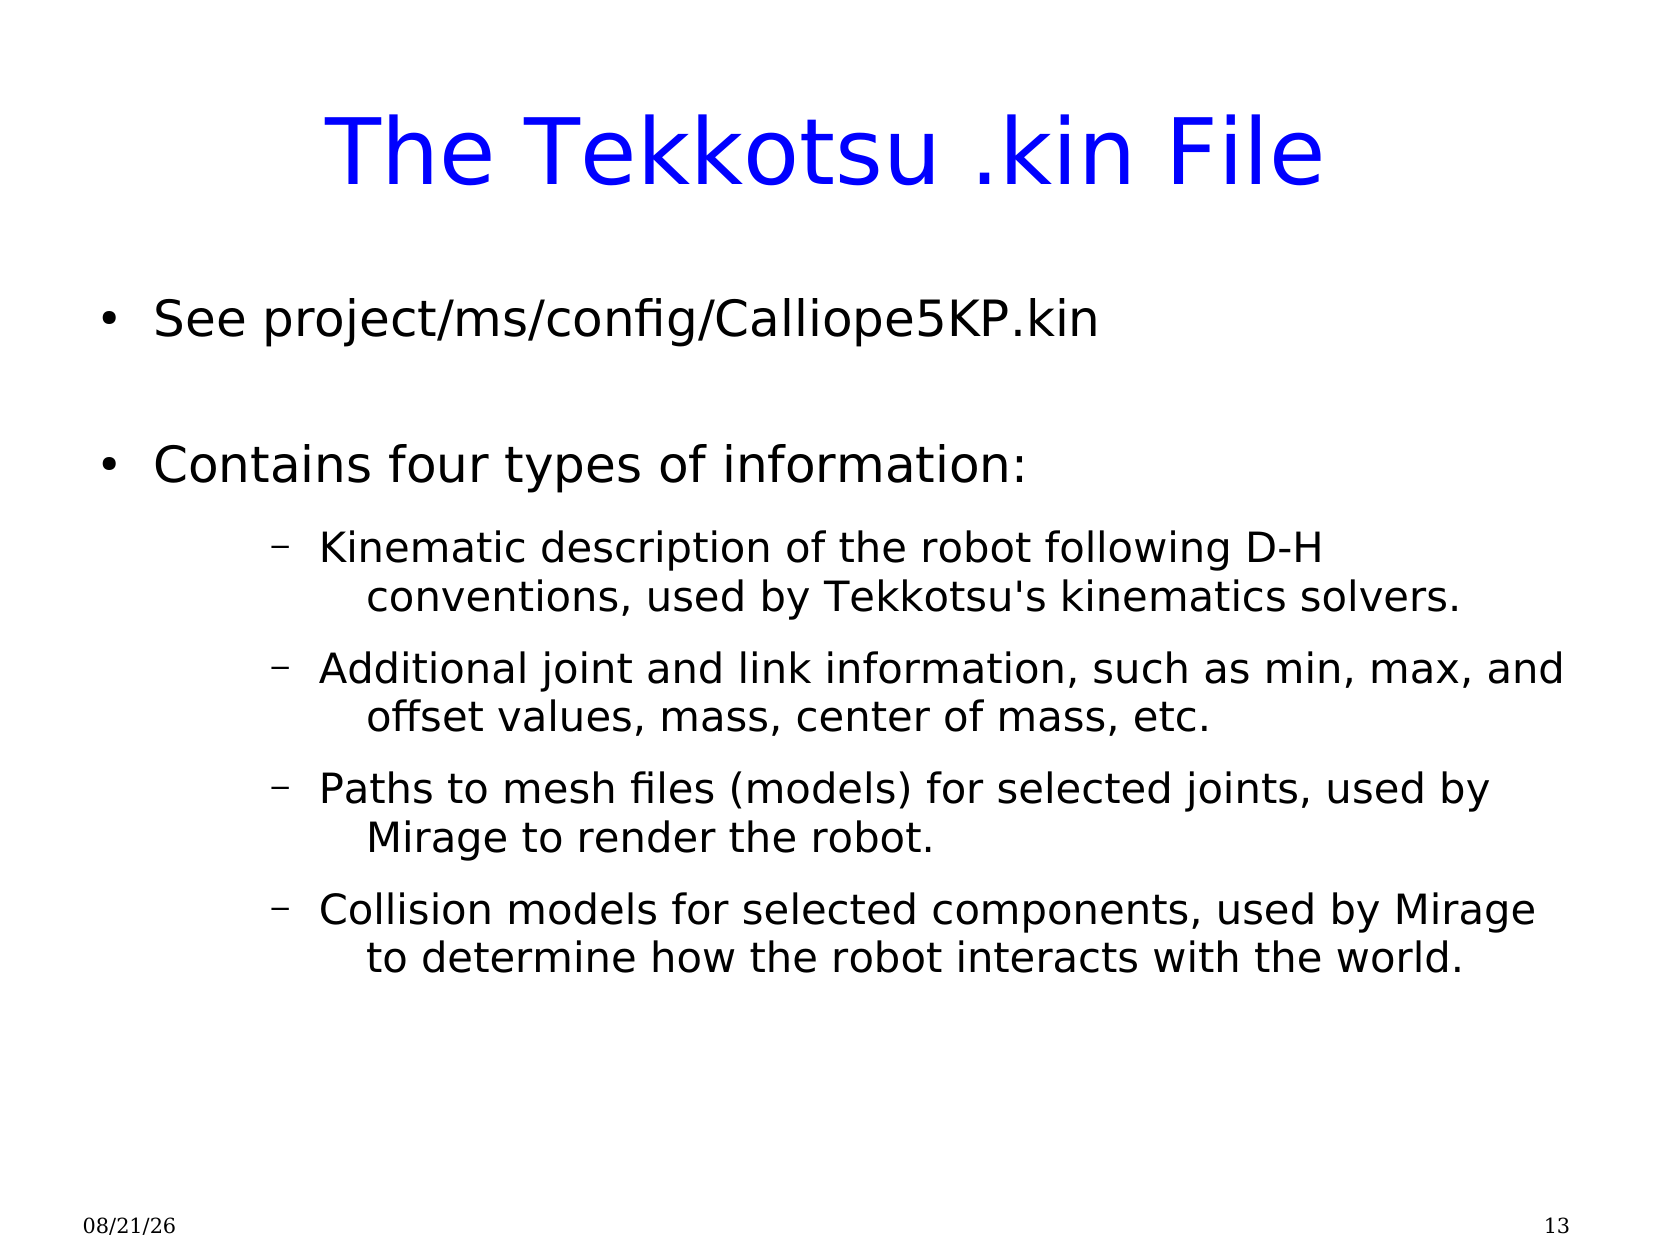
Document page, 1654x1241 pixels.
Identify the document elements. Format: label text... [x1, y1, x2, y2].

title The Tekkotsu .kin File [82, 49, 1571, 257]
list See project/ms/config/Calliope5KP.kin Contains four types of information: Kinematic description of the robot following D-H conventions, used by Tekkotsu's kinematics solvers. Additional joint and link information, such as min, max, and offset values, mass, center of mass, etc. Paths to mesh files (models) for selected joints, used by Mirage to render the robot. Collision models for selected components, used by Mirage to determine how the robot interacts with the world. [82, 290, 1571, 1109]
